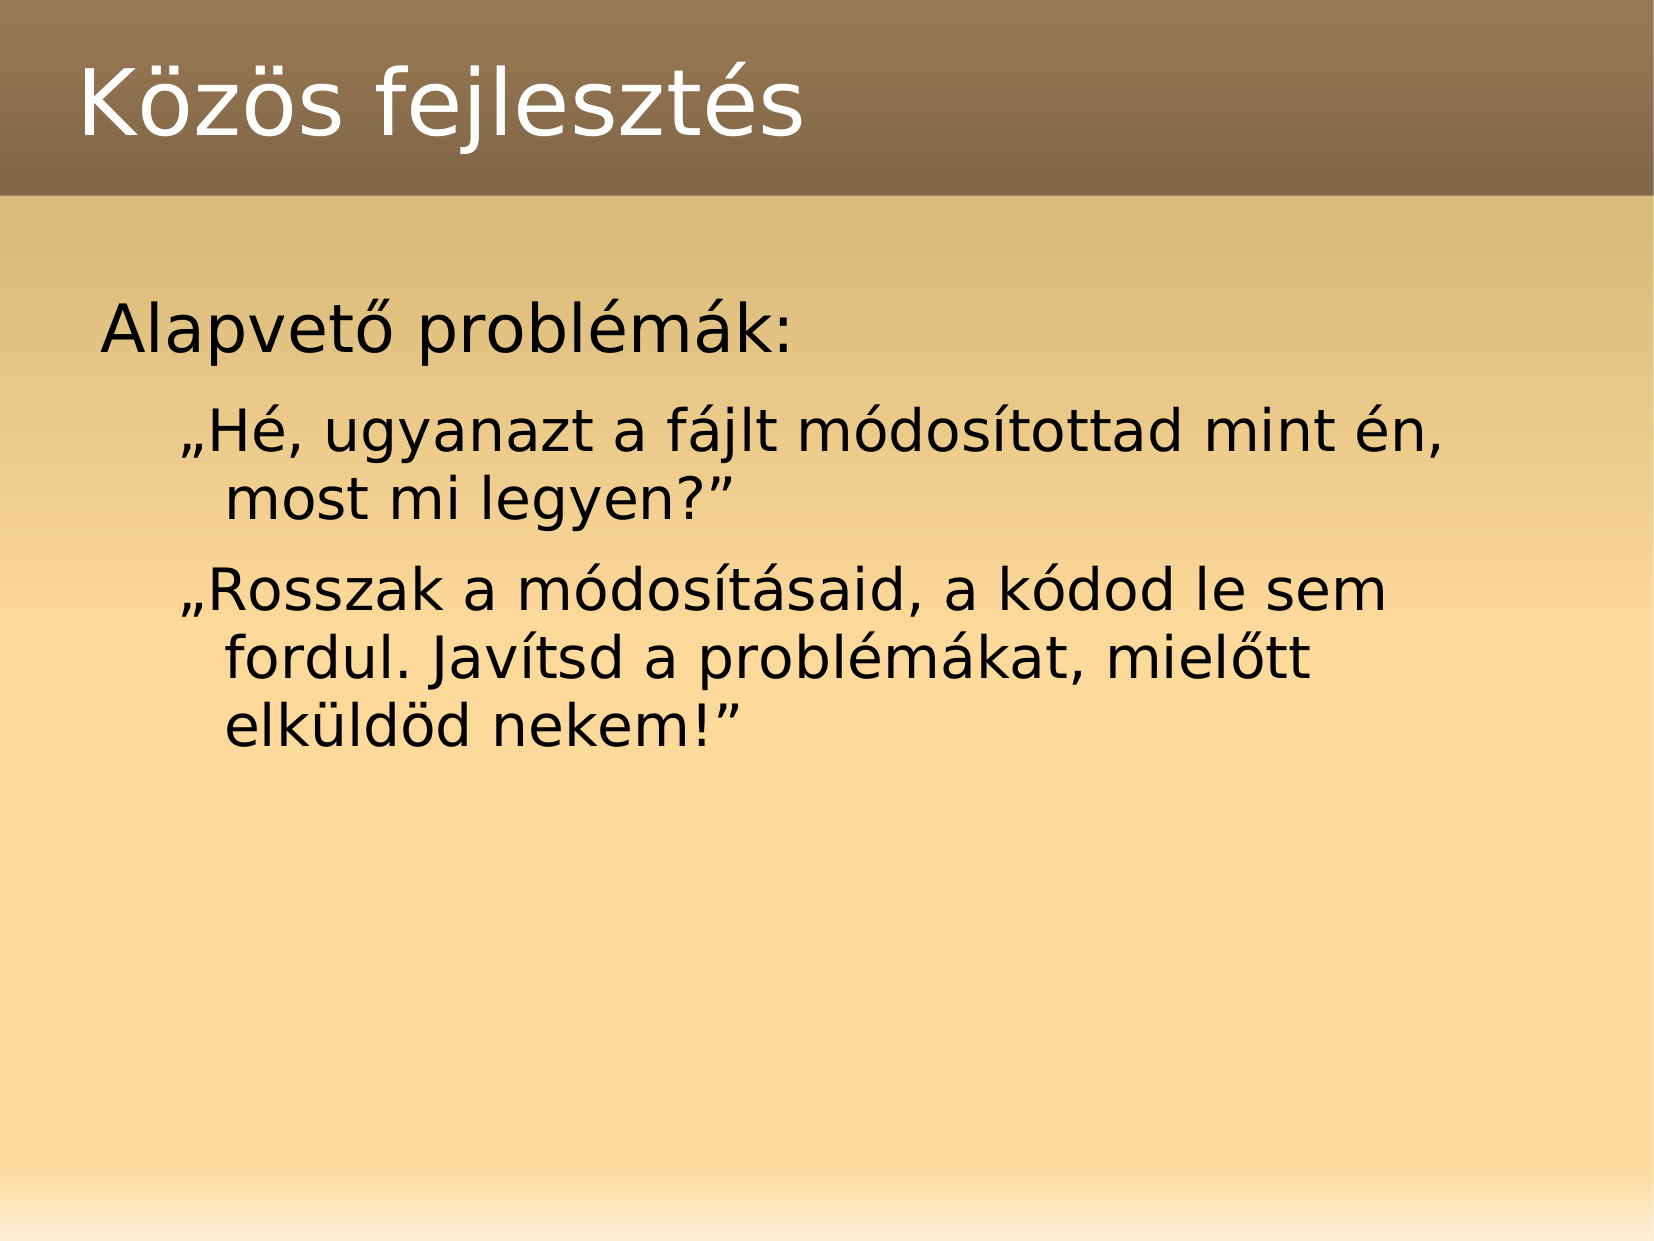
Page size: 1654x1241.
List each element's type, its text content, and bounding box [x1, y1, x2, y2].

list Alapvető problémák: „Hé, ugyanazt a fájlt módosítottad mint én, most mi legyen?” „Rosszak a módosításaid, a kódod le sem fordul. Javítsd a problémákat, mielőtt elküldöd nekem!” [82, 290, 1571, 1094]
picture [0, 0, 1654, 1241]
title Közös fejlesztés [76, 7, 1565, 200]
